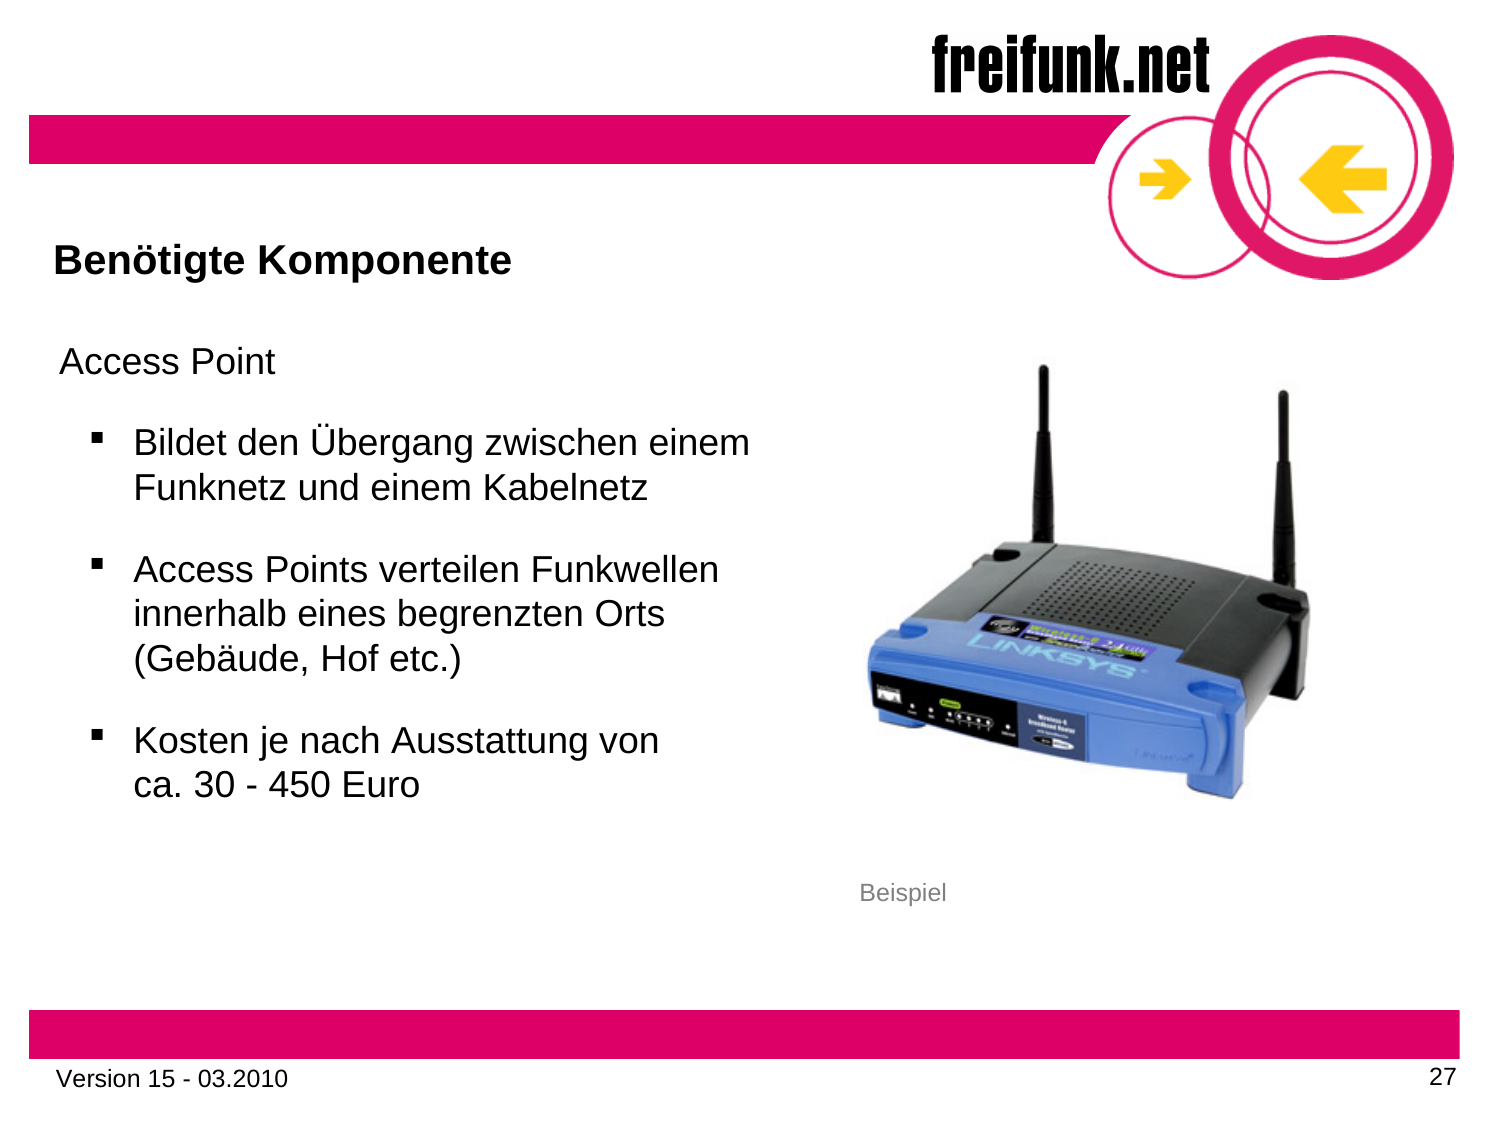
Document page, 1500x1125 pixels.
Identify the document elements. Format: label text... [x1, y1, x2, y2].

text_box Access Point Bildet den Übergang zwischen einem Funknetz und einem Kabelnetz Access Points verteilen Funkwellen innerhalb eines begrenzten Orts (Gebäude, Hof etc.) Kosten je nach Ausstattung von ca. 30 - 450 Euro [59, 337, 793, 976]
text_box Benötigte Komponente [53, 233, 1046, 313]
picture [862, 355, 1318, 804]
picture [932, 34, 1454, 280]
text_box Beispiel [844, 869, 1058, 988]
